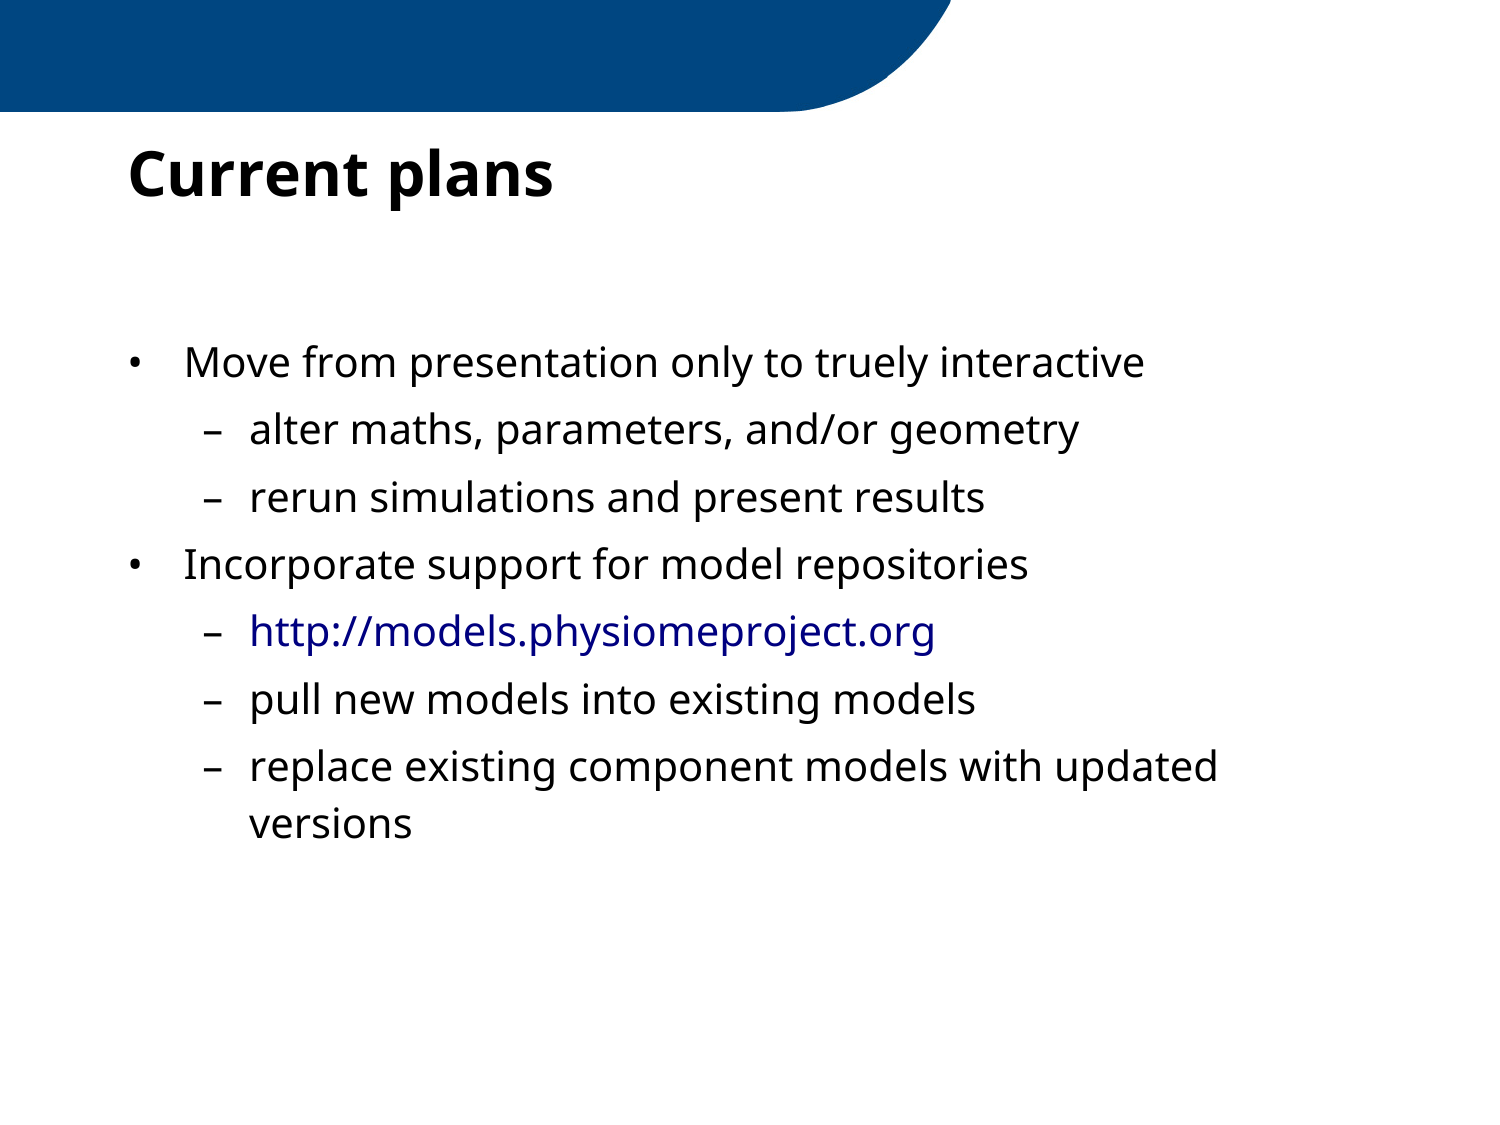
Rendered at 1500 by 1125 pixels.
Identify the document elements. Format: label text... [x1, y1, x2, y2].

picture [0, 0, 951, 112]
title Current plans [112, 115, 1388, 229]
list Move from presentation only to truely interactive alter maths, parameters, and/or geometry rerun simulations and present results Incorporate support for model repositories http://models.physiomeproject.org pull new models into existing models replace existing component models with updated versions [112, 324, 1388, 1068]
